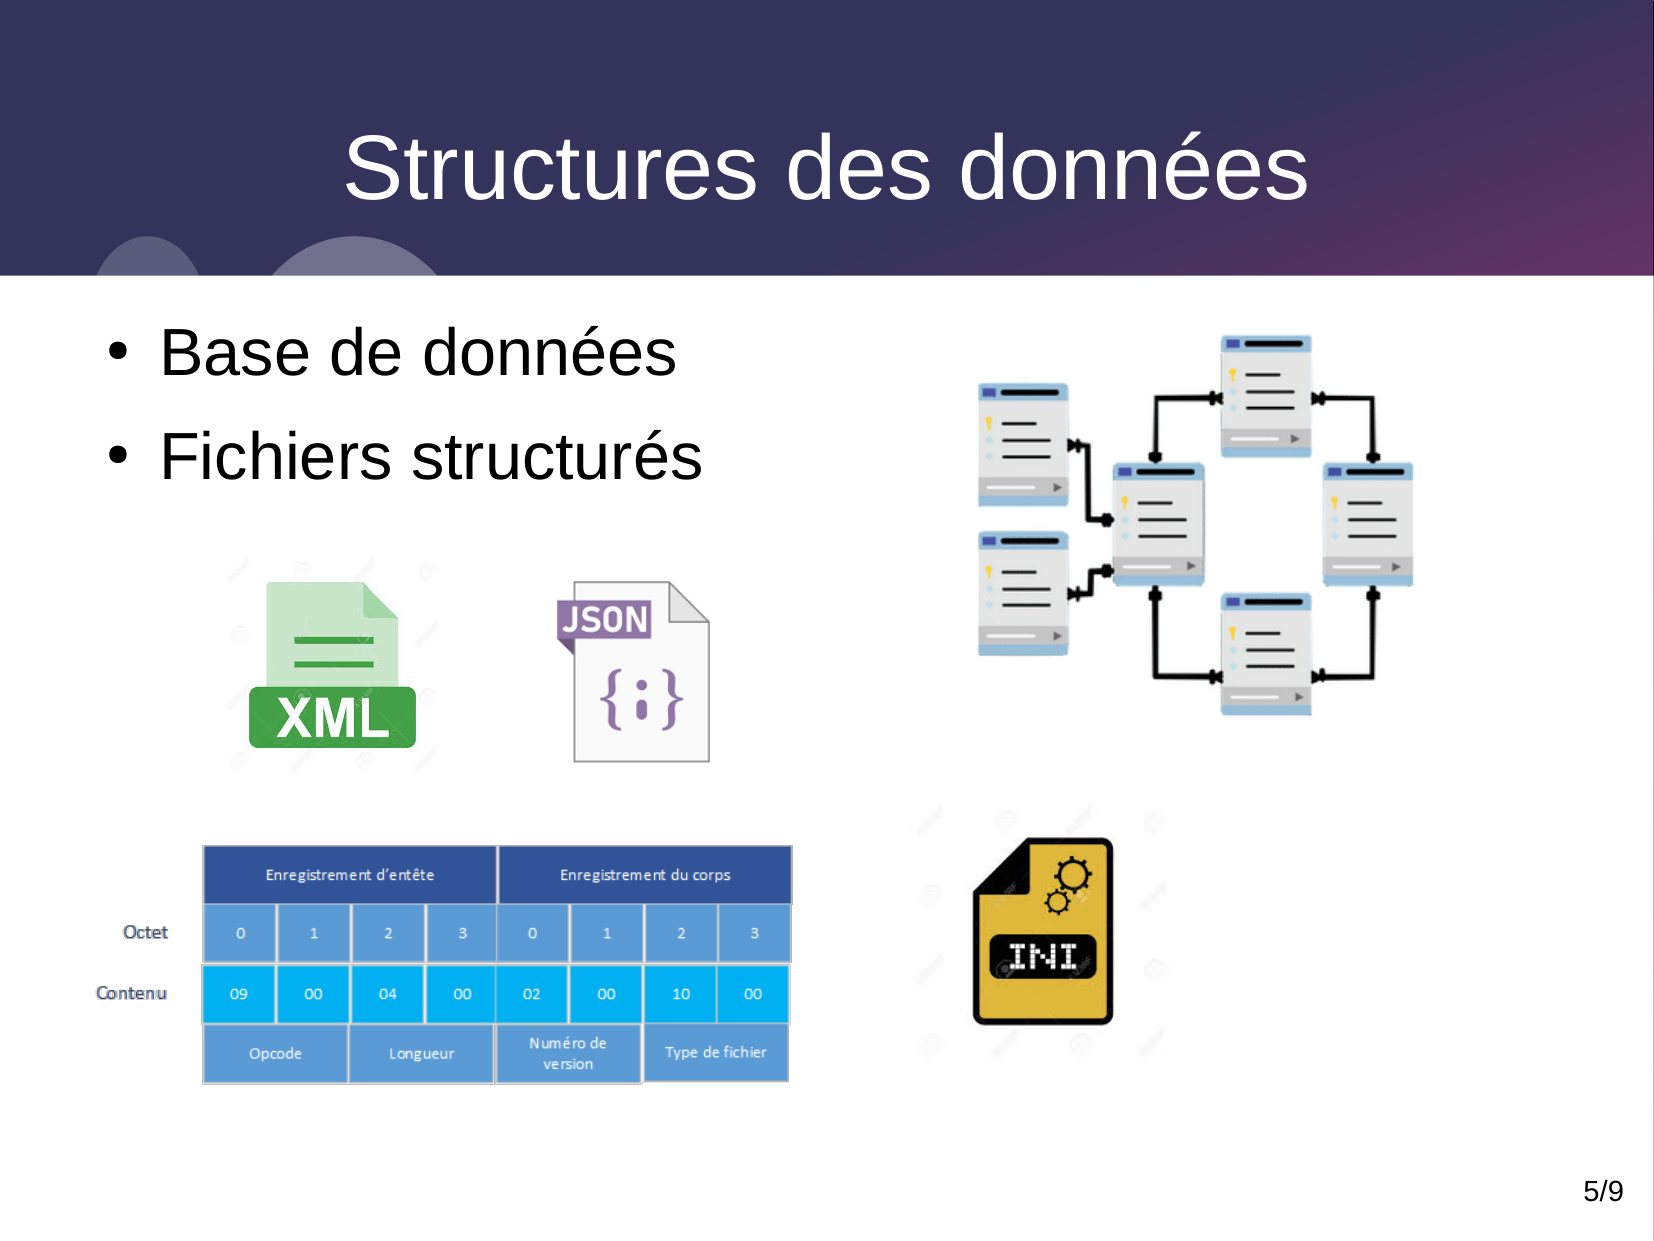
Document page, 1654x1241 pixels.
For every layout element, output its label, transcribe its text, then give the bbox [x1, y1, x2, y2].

title Structures des données [88, 59, 1565, 276]
picture [910, 800, 1174, 1063]
picture [82, 844, 798, 1086]
picture [797, 299, 1595, 753]
picture [487, 568, 780, 776]
picture [221, 553, 443, 776]
list Base de données Fichiers structurés [88, 314, 1565, 1103]
